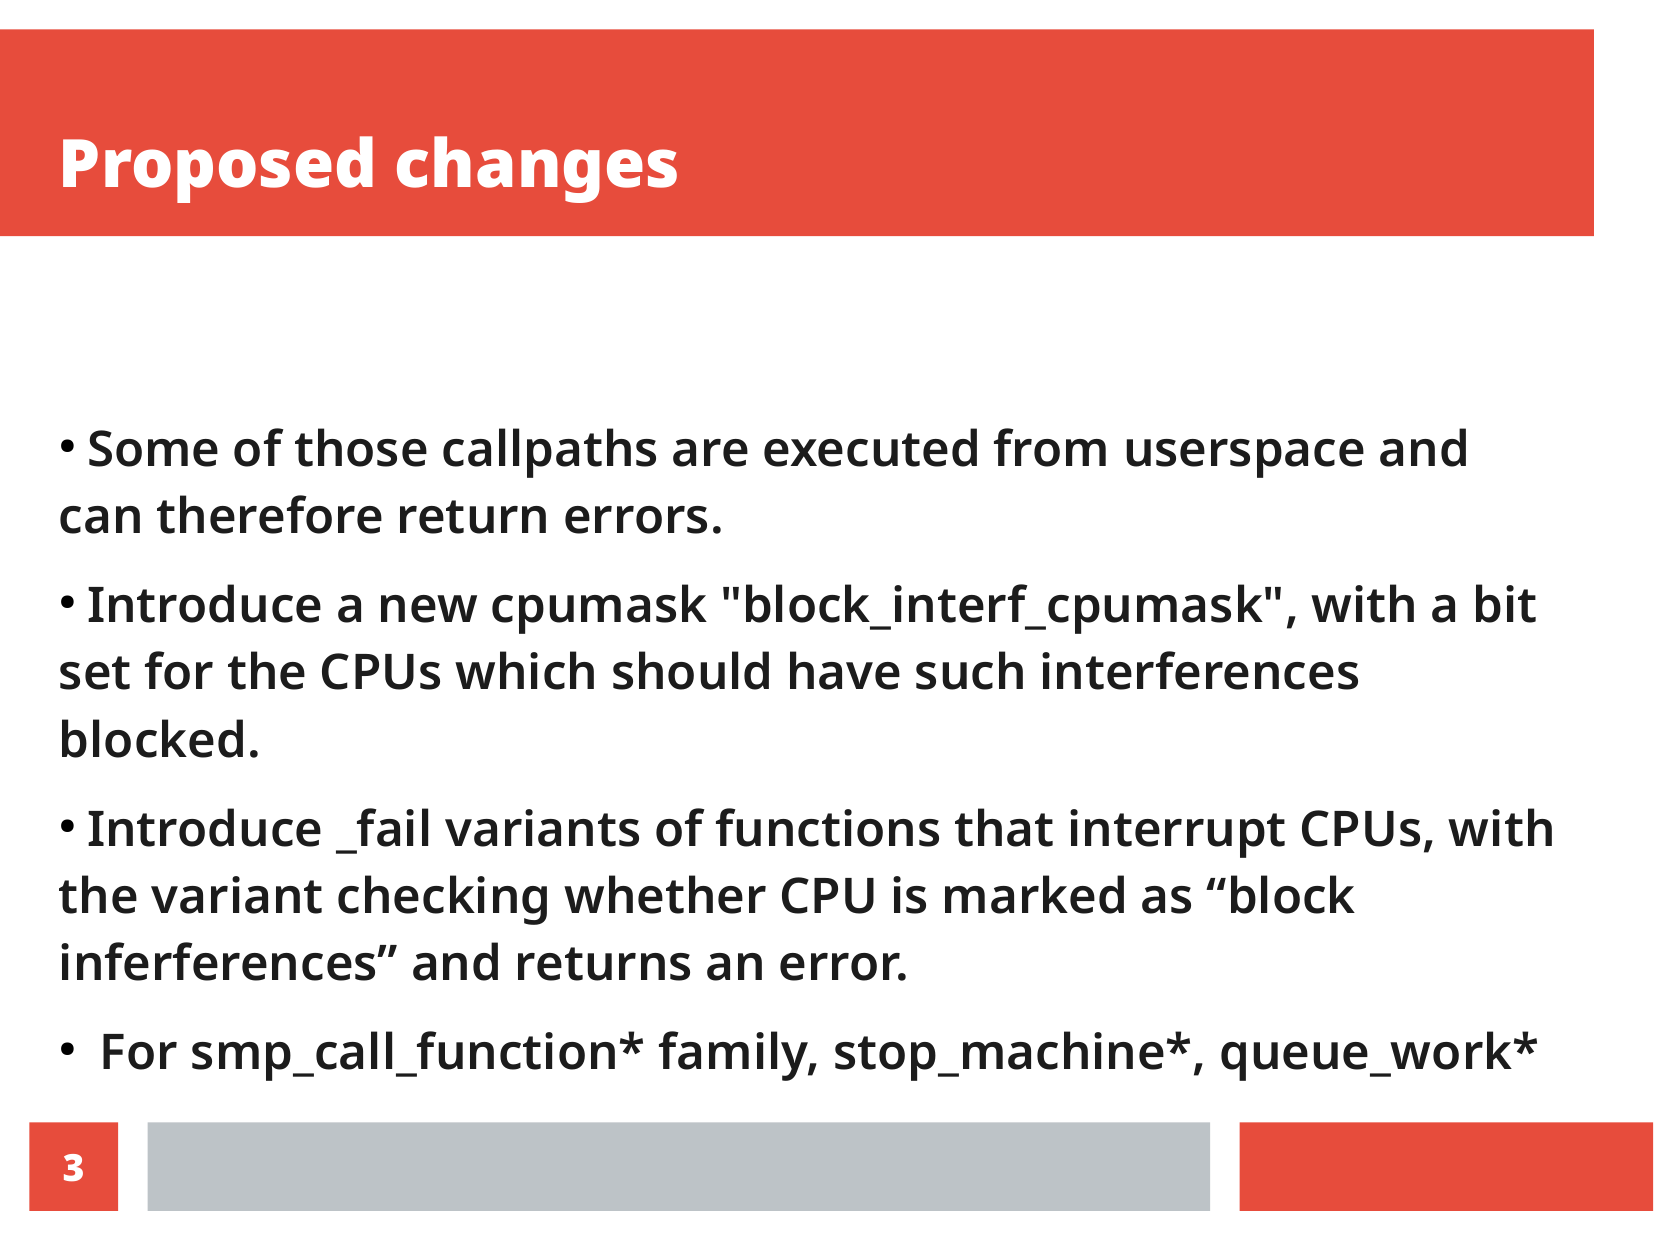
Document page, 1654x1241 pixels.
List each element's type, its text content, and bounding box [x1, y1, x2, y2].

list Some of those callpaths are executed from userspace and can therefore return errors. Introduce a new cpumask "block_interf_cpumask", with a bit set for the CPUs which should have such interferences blocked. Introduce _fail variants of functions that interrupt CPUs, with the variant checking whether CPU is marked as “block inferferences” and returns an error. For smp_call_function* family, stop_machine*, queue_work* [58, 324, 1565, 1093]
title Proposed changes [58, 59, 1594, 207]
